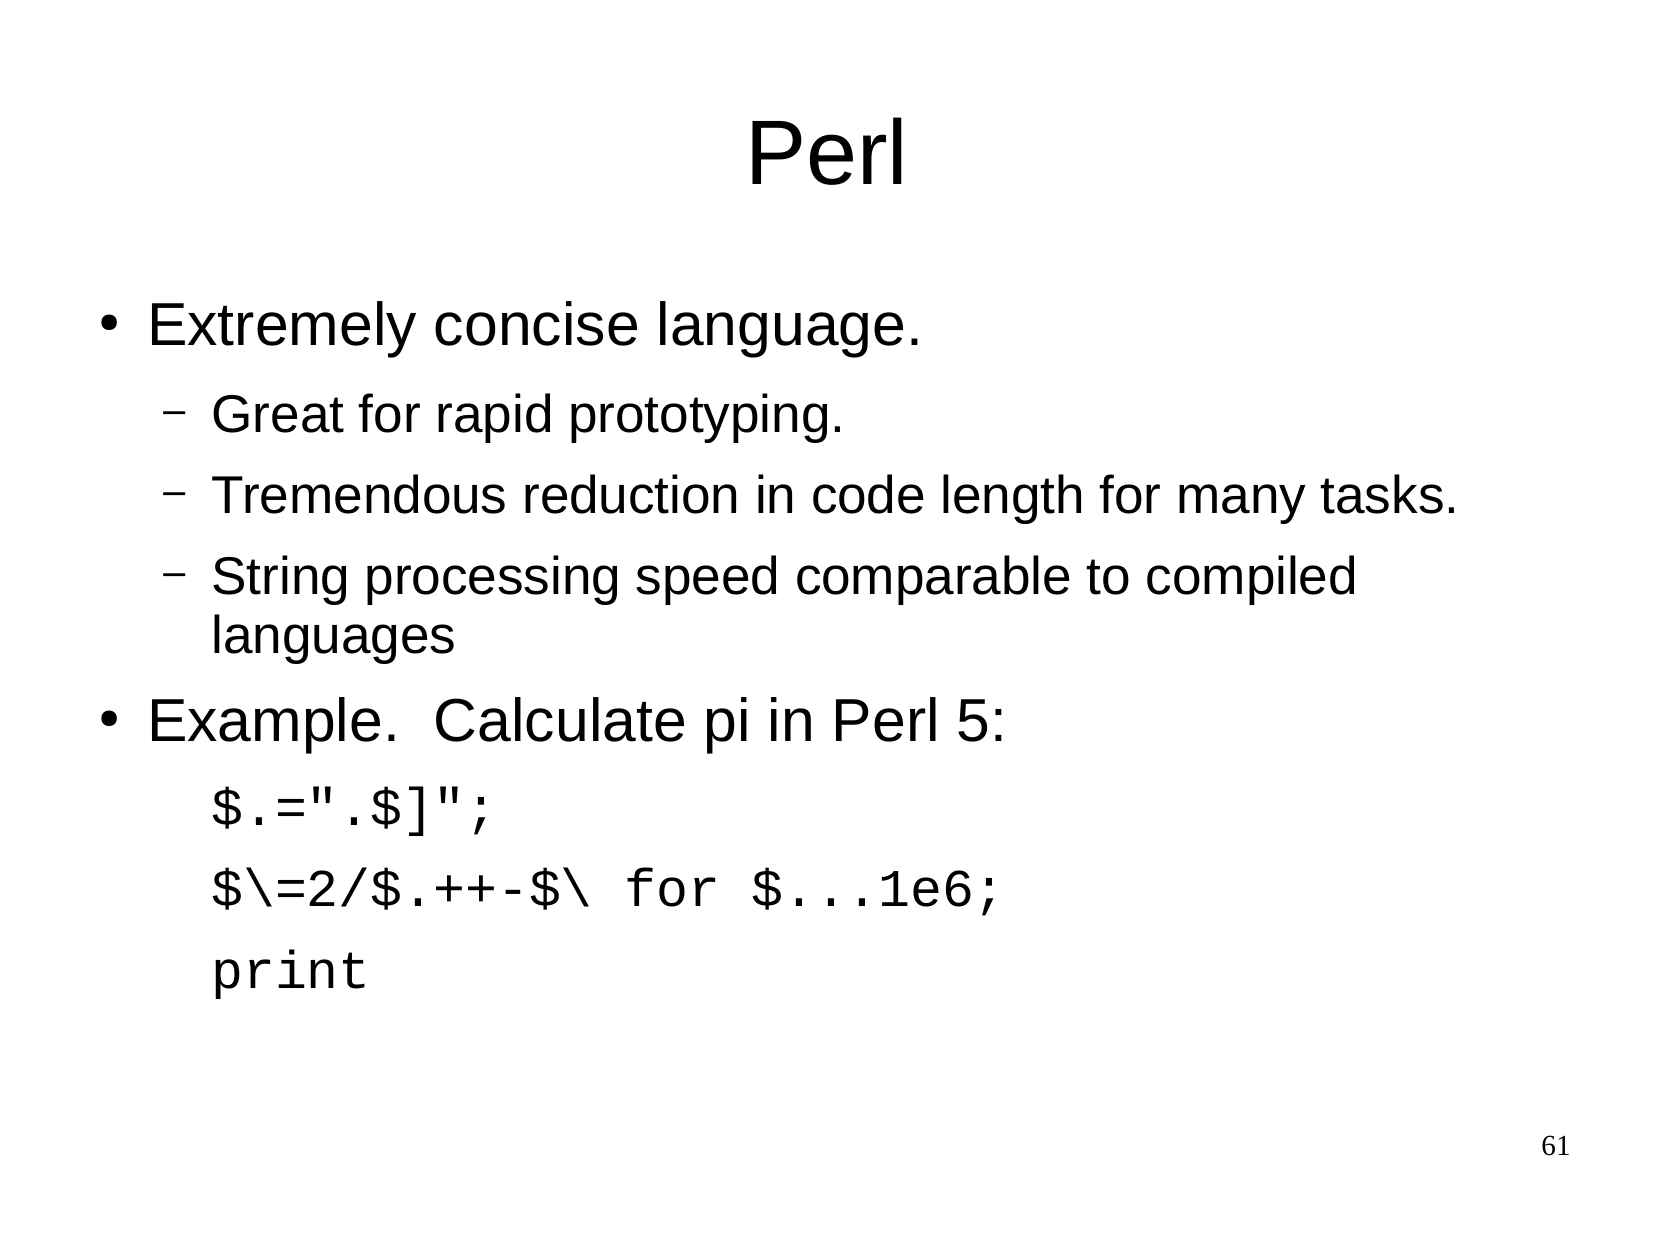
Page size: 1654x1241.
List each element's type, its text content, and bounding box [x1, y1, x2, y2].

title Perl [82, 49, 1571, 257]
list Extremely concise language. Great for rapid prototyping. Tremendous reduction in code length for many tasks. String processing speed comparable to compiled languages Example. Calculate pi in Perl 5: $.=".$]"; $\=2/$.++-$\ for $...1e6; print [82, 290, 1571, 1010]
